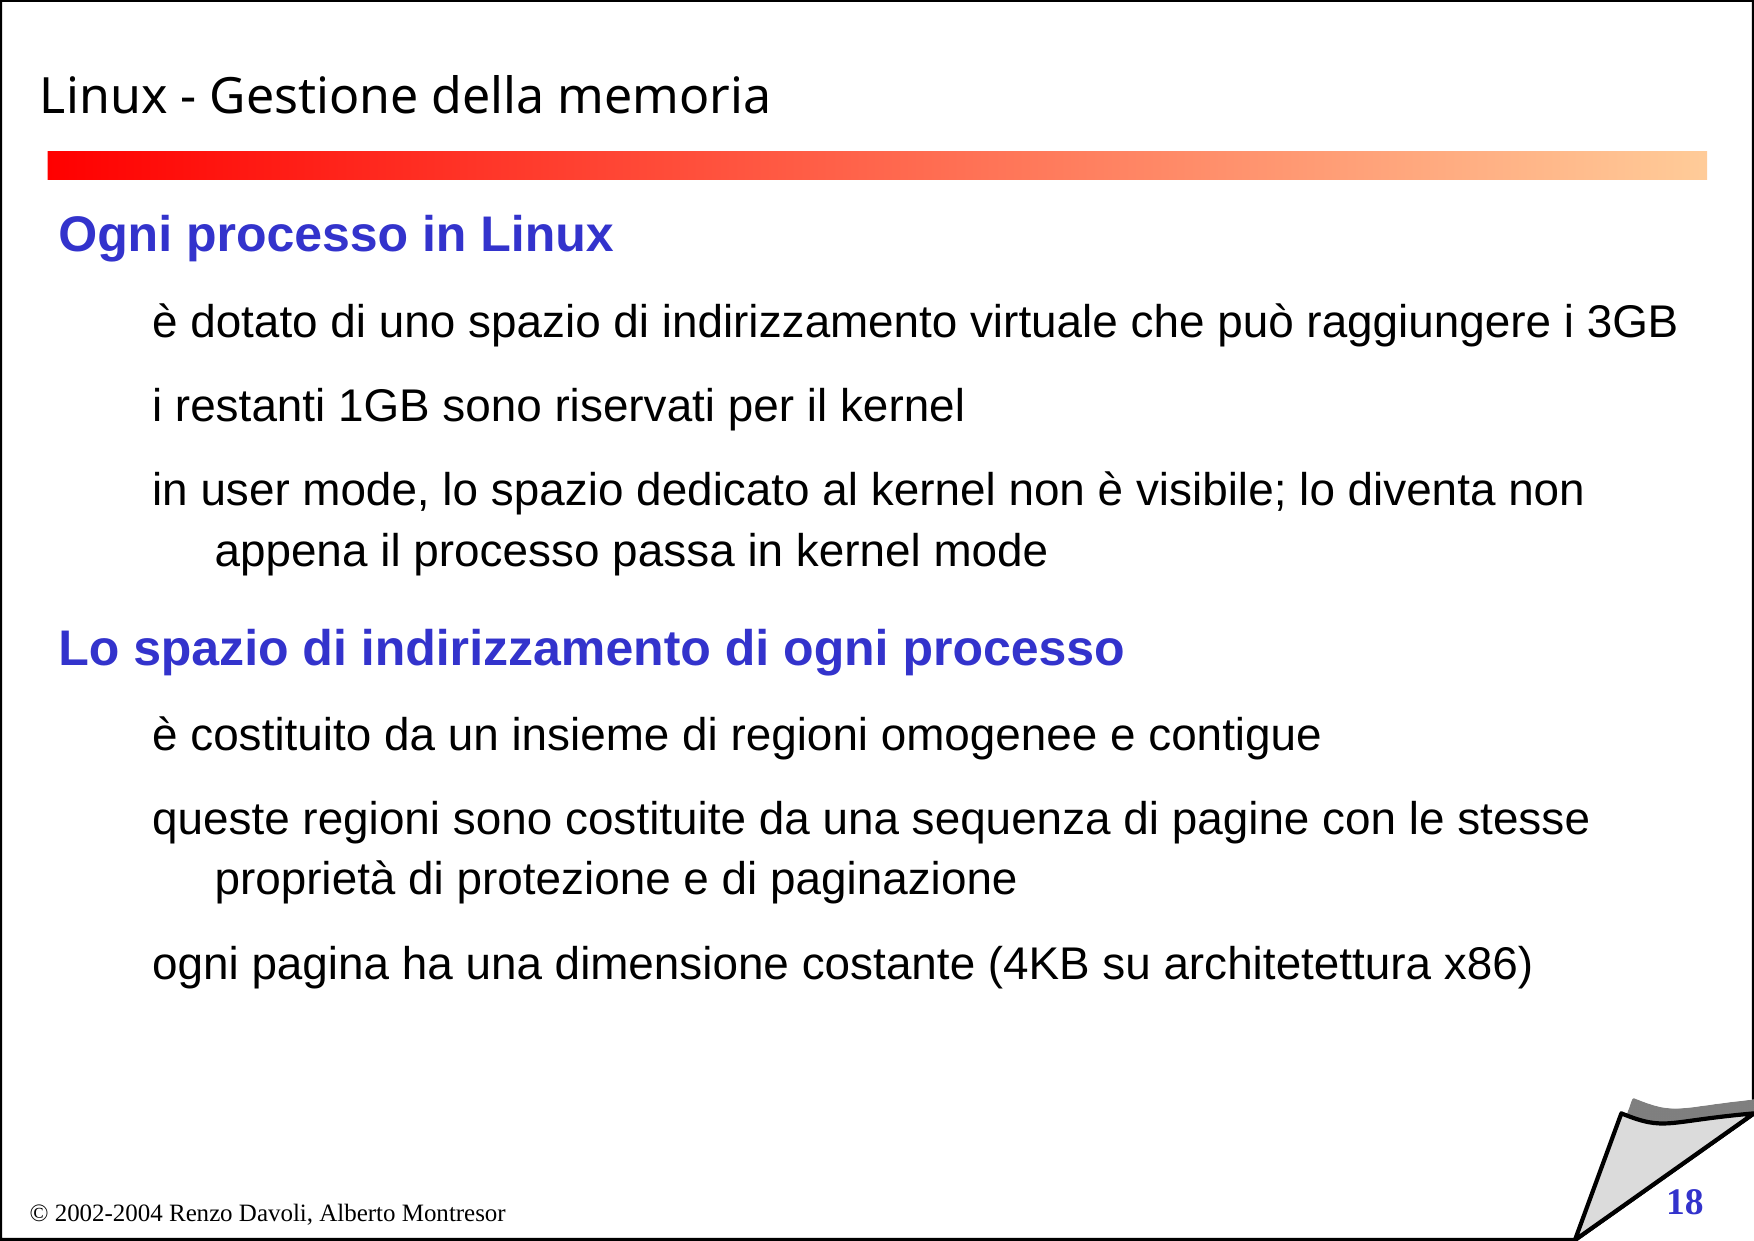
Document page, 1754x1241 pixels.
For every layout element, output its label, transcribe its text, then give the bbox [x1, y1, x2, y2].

title Linux - Gestione della memoria [40, 49, 1714, 144]
list Ogni processo in Linux è dotato di uno spazio di indirizzamento virtuale che può raggiungere i 3GB i restanti 1GB sono riservati per il kernel in user mode, lo spazio dedicato al kernel non è visibile; lo diventa non appena il processo passa in kernel mode Lo spazio di indirizzamento di ogni processo è costituito da un insieme di regioni omogenee e contigue queste regioni sono costituite da una sequenza di pagine con le stesse proprietà di protezione e di paginazione ogni pagina ha una dimensione costante (4KB su architetettura x86) [58, 206, 1696, 1050]
